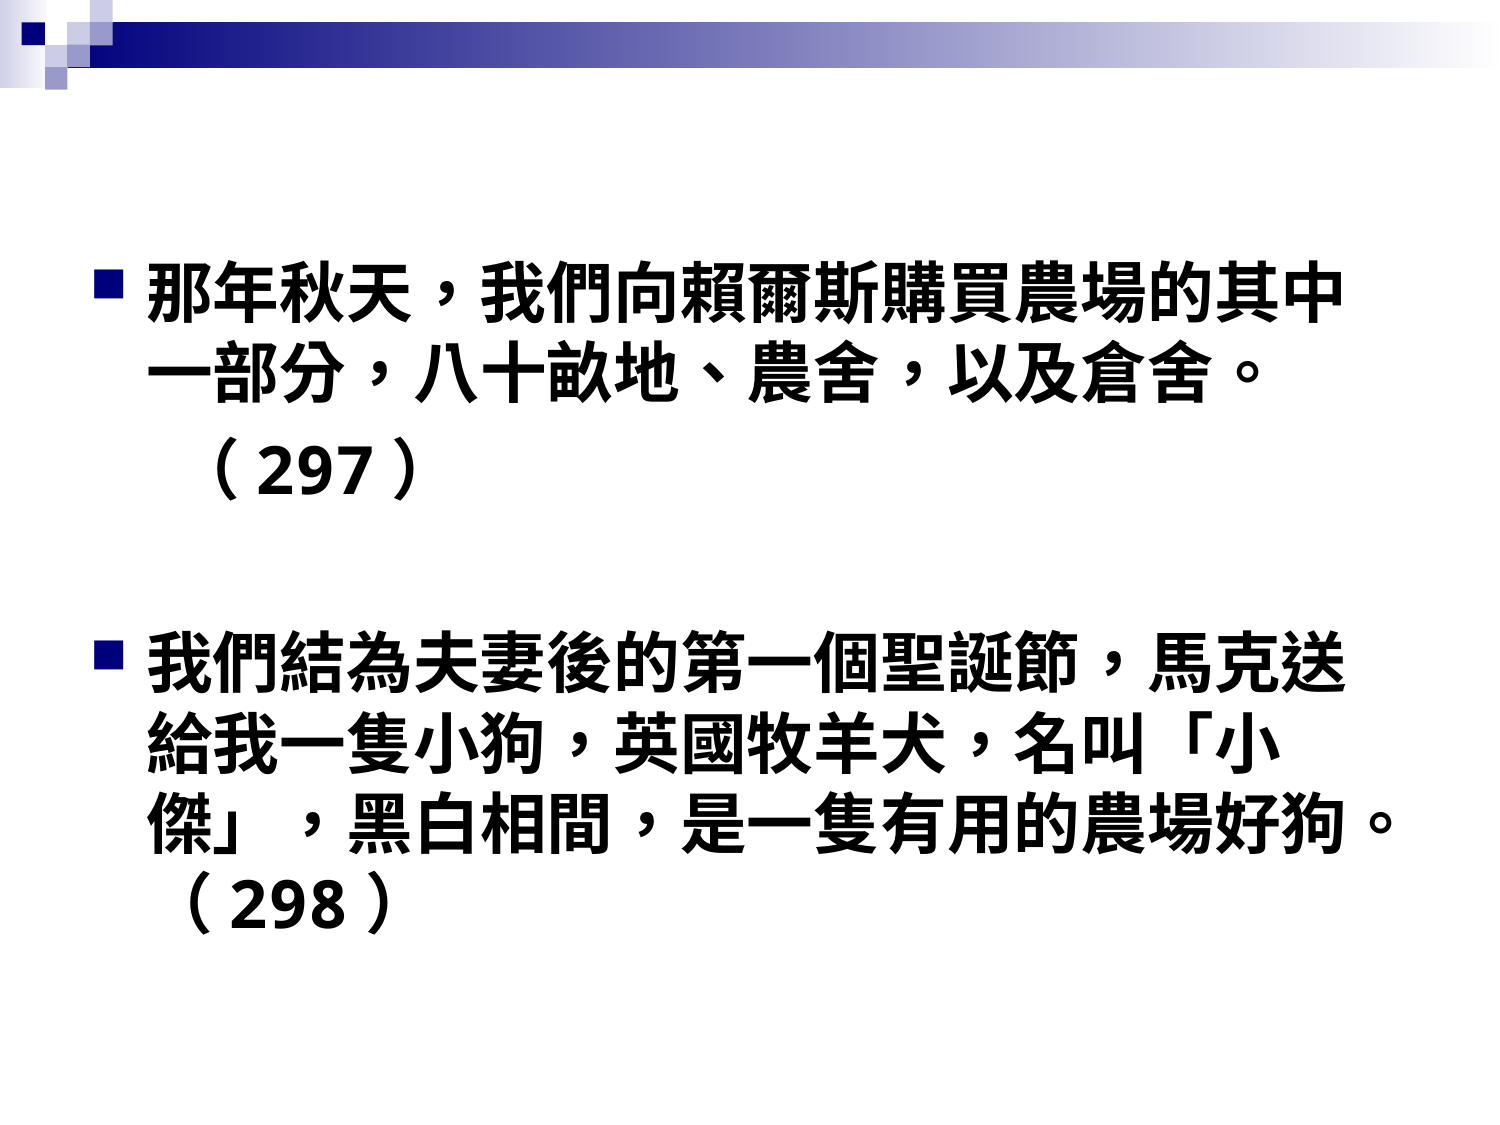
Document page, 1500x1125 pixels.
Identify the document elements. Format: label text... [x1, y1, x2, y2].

list 那年秋天，我們向賴爾斯購買農場的其中一部分，八十畝地、農舍，以及倉舍。 （297） 我們結為夫妻後的第一個聖誕節，馬克送給我一隻小狗，英國牧羊犬，名叫「小傑」，黑白相間，是一隻有用的農場好狗。（298） [75, 243, 1426, 1012]
